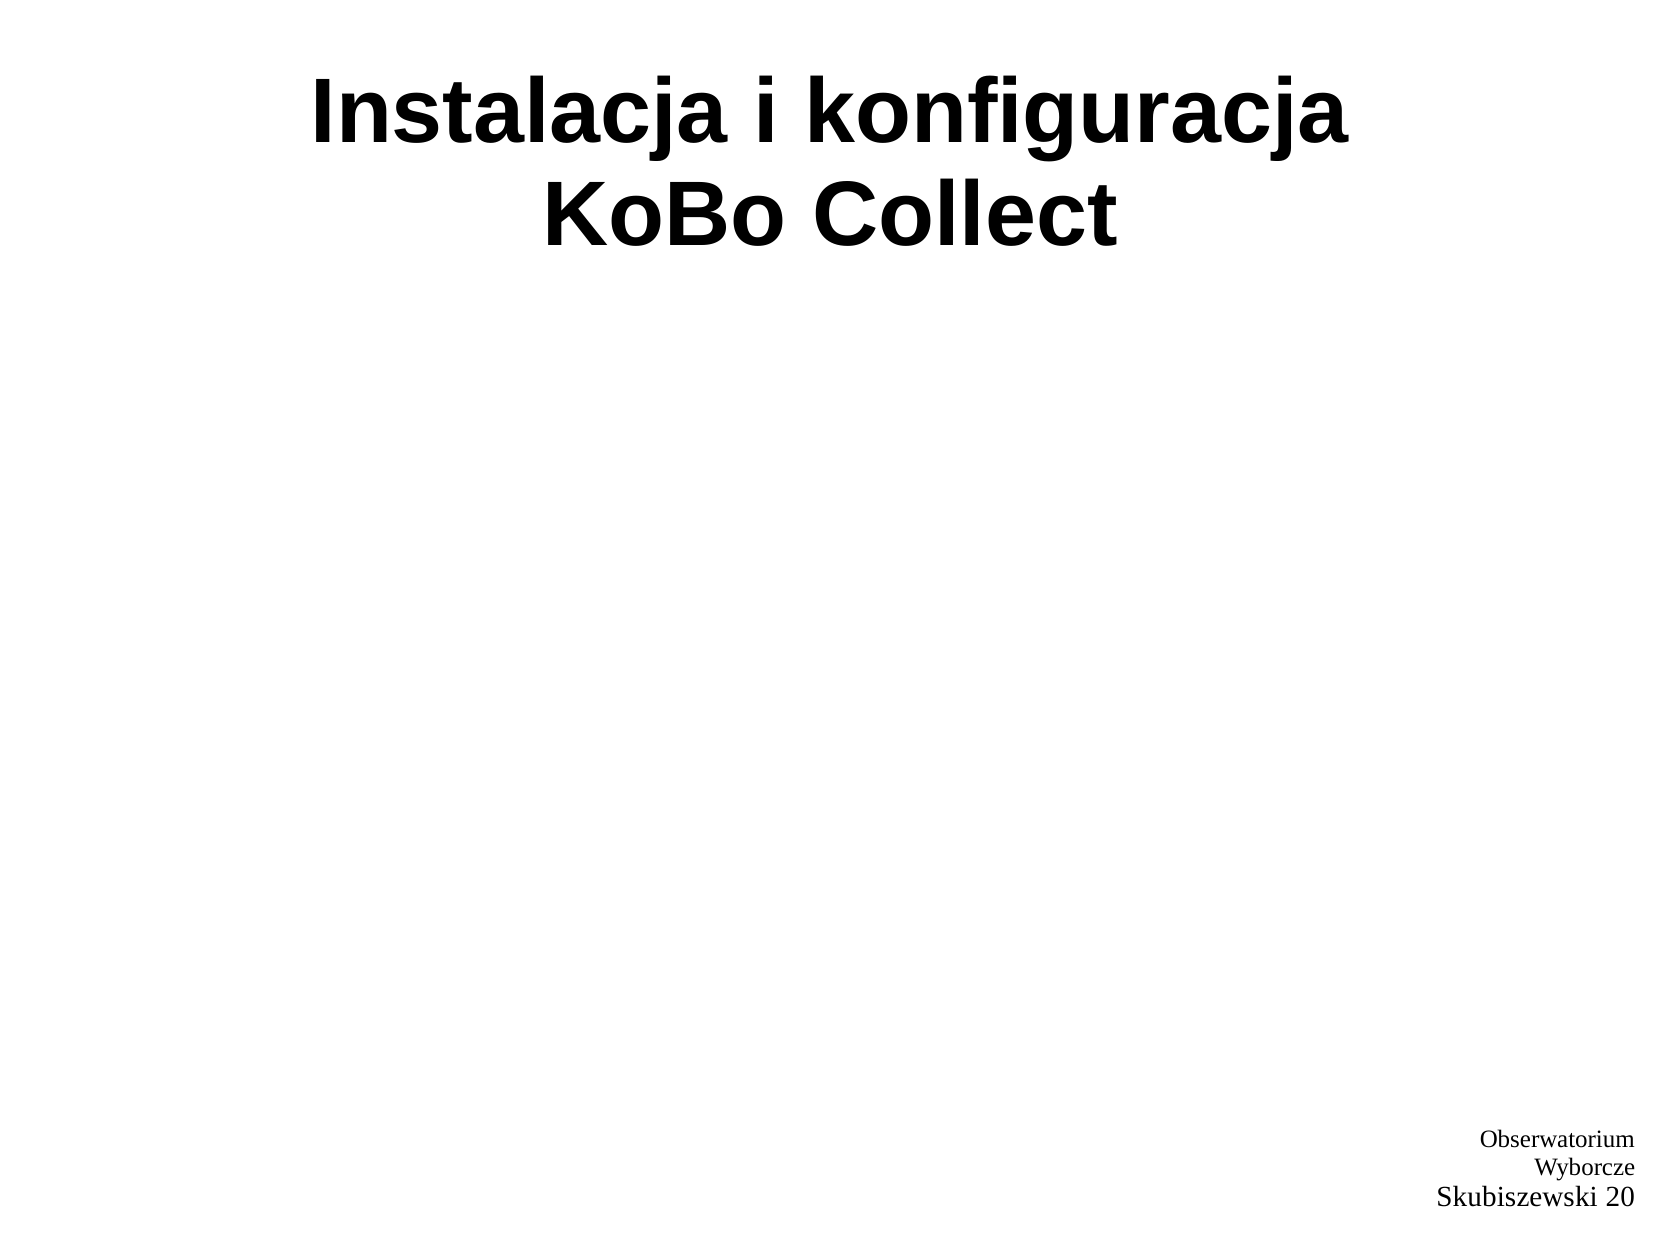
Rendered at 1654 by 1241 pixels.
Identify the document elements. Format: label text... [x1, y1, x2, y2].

list [30, 180, 1583, 1156]
title Instalacja i konfiguracja KoBo Collect [86, 60, 1575, 180]
